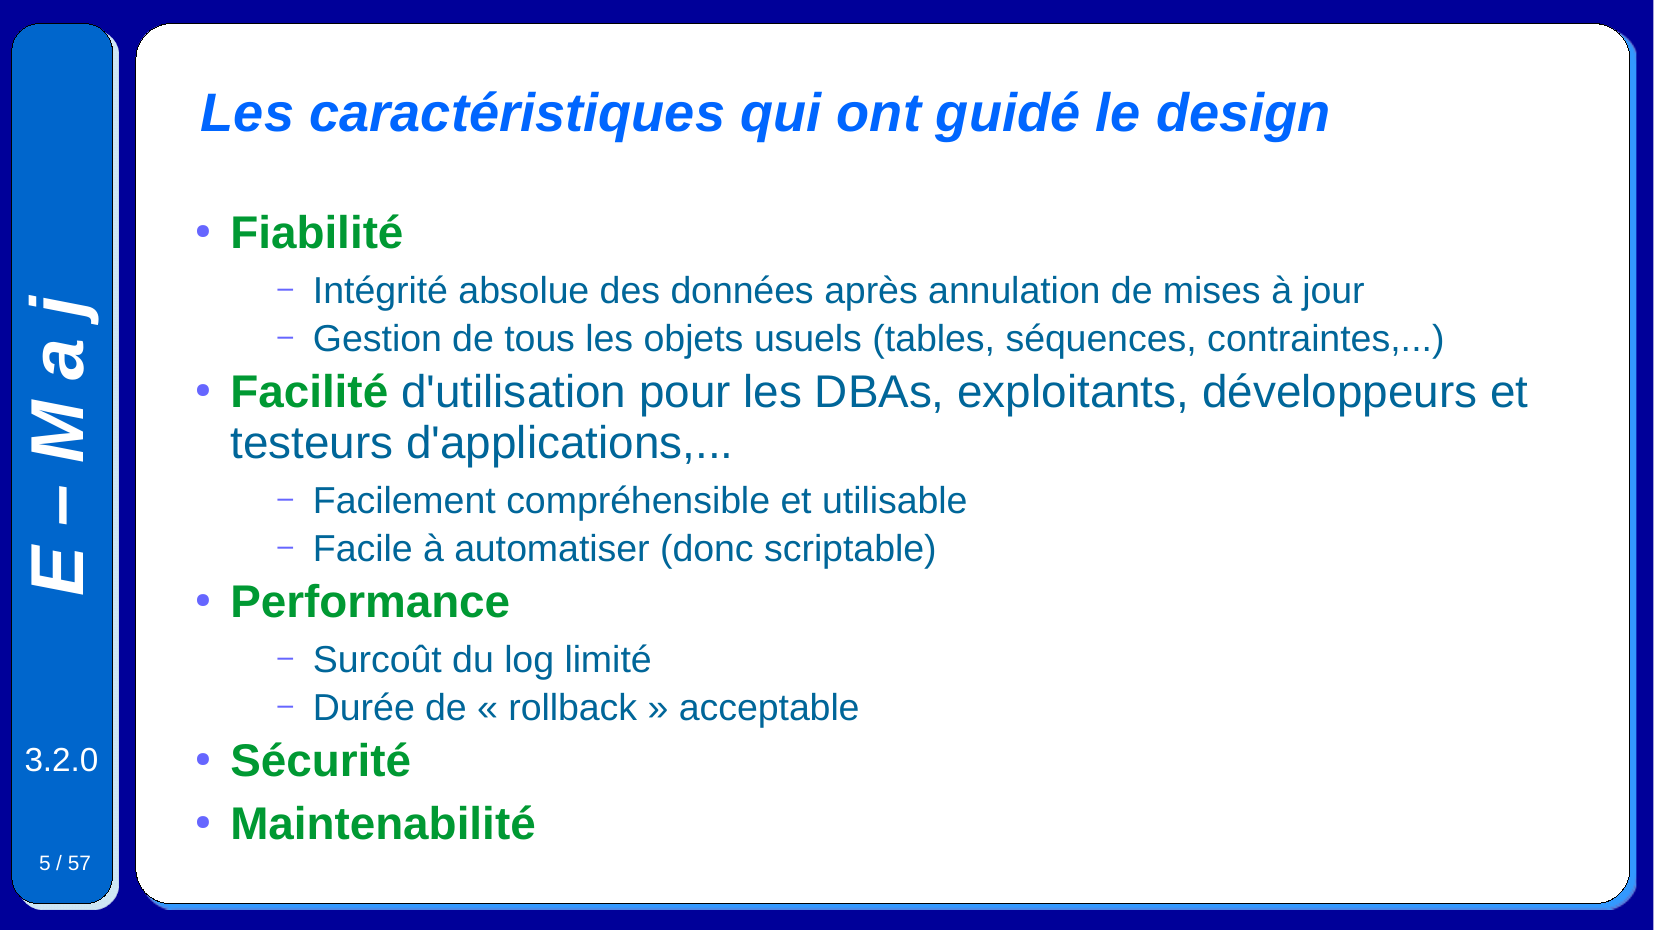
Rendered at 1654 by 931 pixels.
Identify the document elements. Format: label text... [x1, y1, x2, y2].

title Les caractéristiques qui ont guidé le design [200, 34, 1575, 191]
list Fiabilité Intégrité absolue des données après annulation de mises à jour Gestion de tous les objets usuels (tables, séquences, contraintes,...) Facilité d'utilisation pour les DBAs, exploitants, développeurs et testeurs d'applications,... Facilement compréhensible et utilisable Facile à automatiser (donc scriptable) Performance Surcoût du log limité Durée de « rollback » acceptable Sécurité Maintenabilité [177, 206, 1587, 849]
